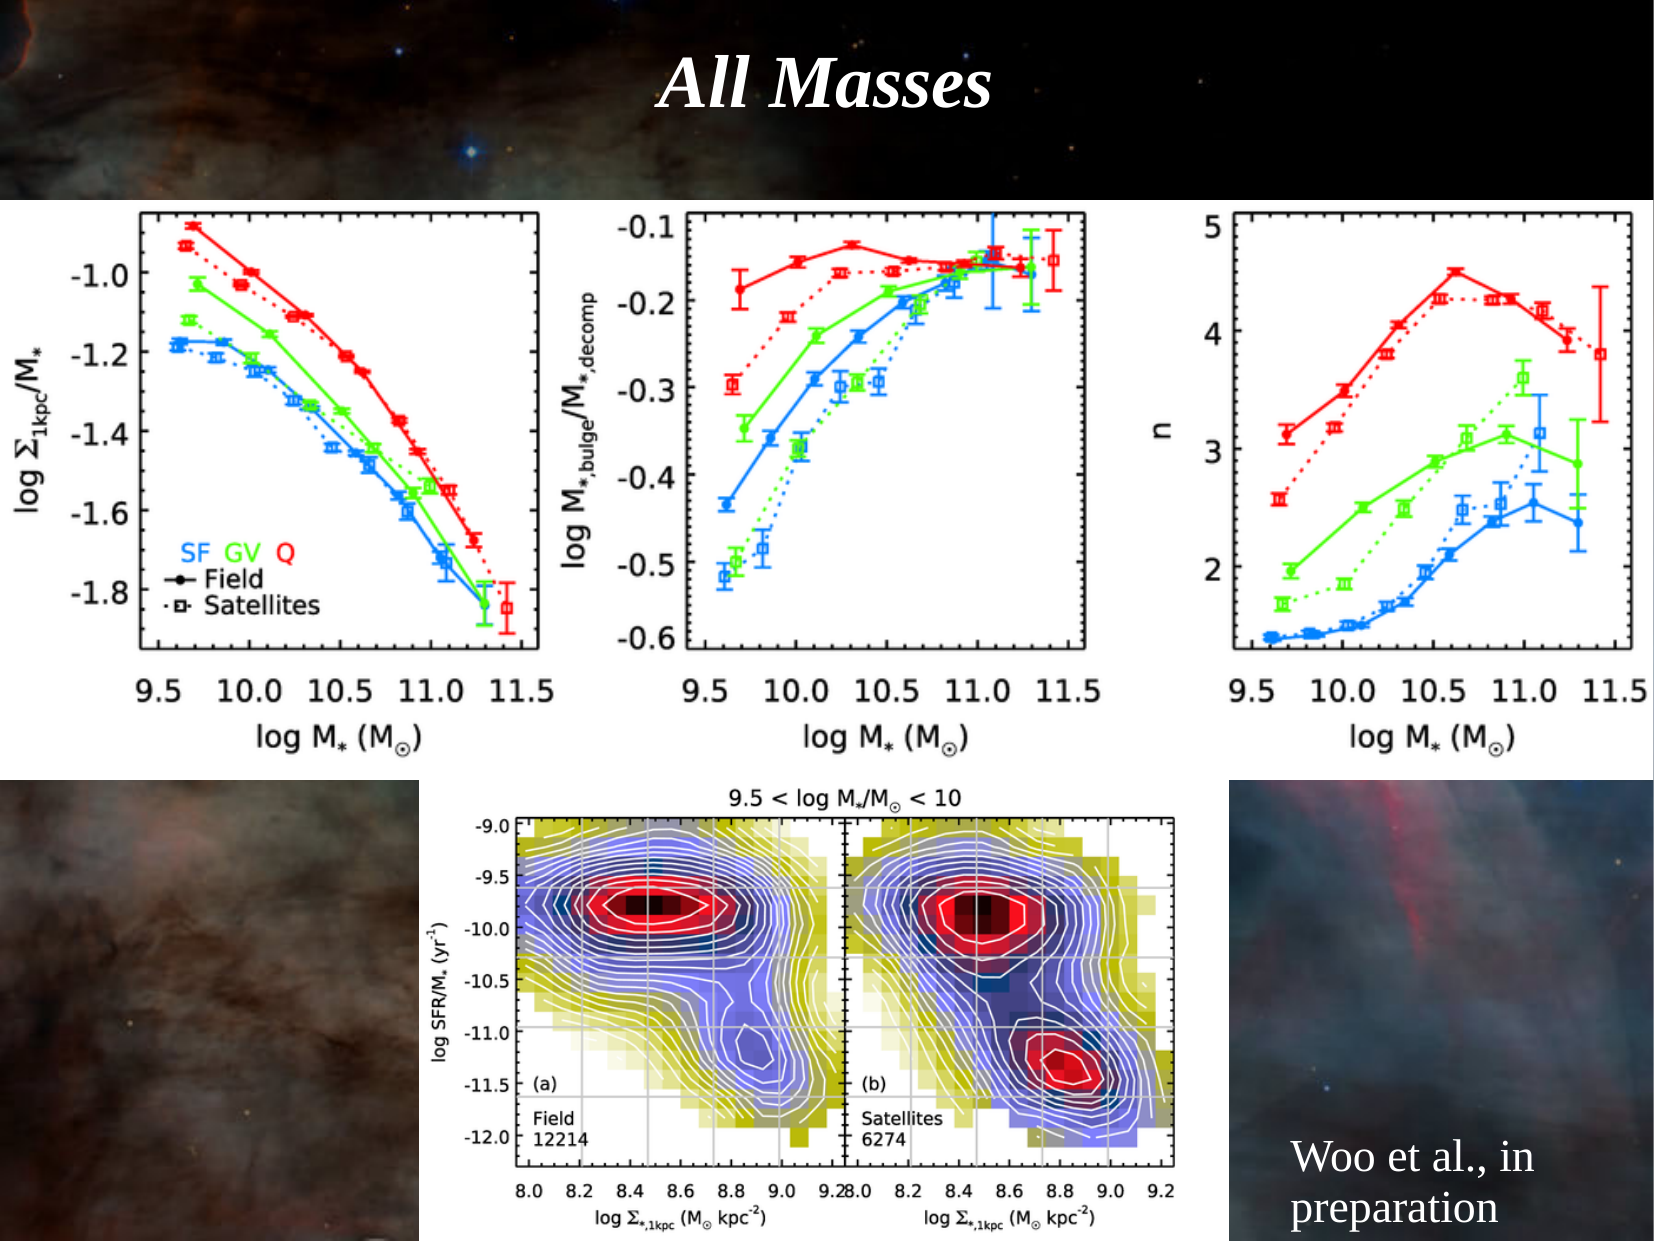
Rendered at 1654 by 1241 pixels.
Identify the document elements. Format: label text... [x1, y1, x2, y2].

picture [0, 0, 1654, 1241]
text_box Woo et al., in preparation [1275, 1123, 1654, 1241]
title All Masses [82, 0, 1571, 186]
